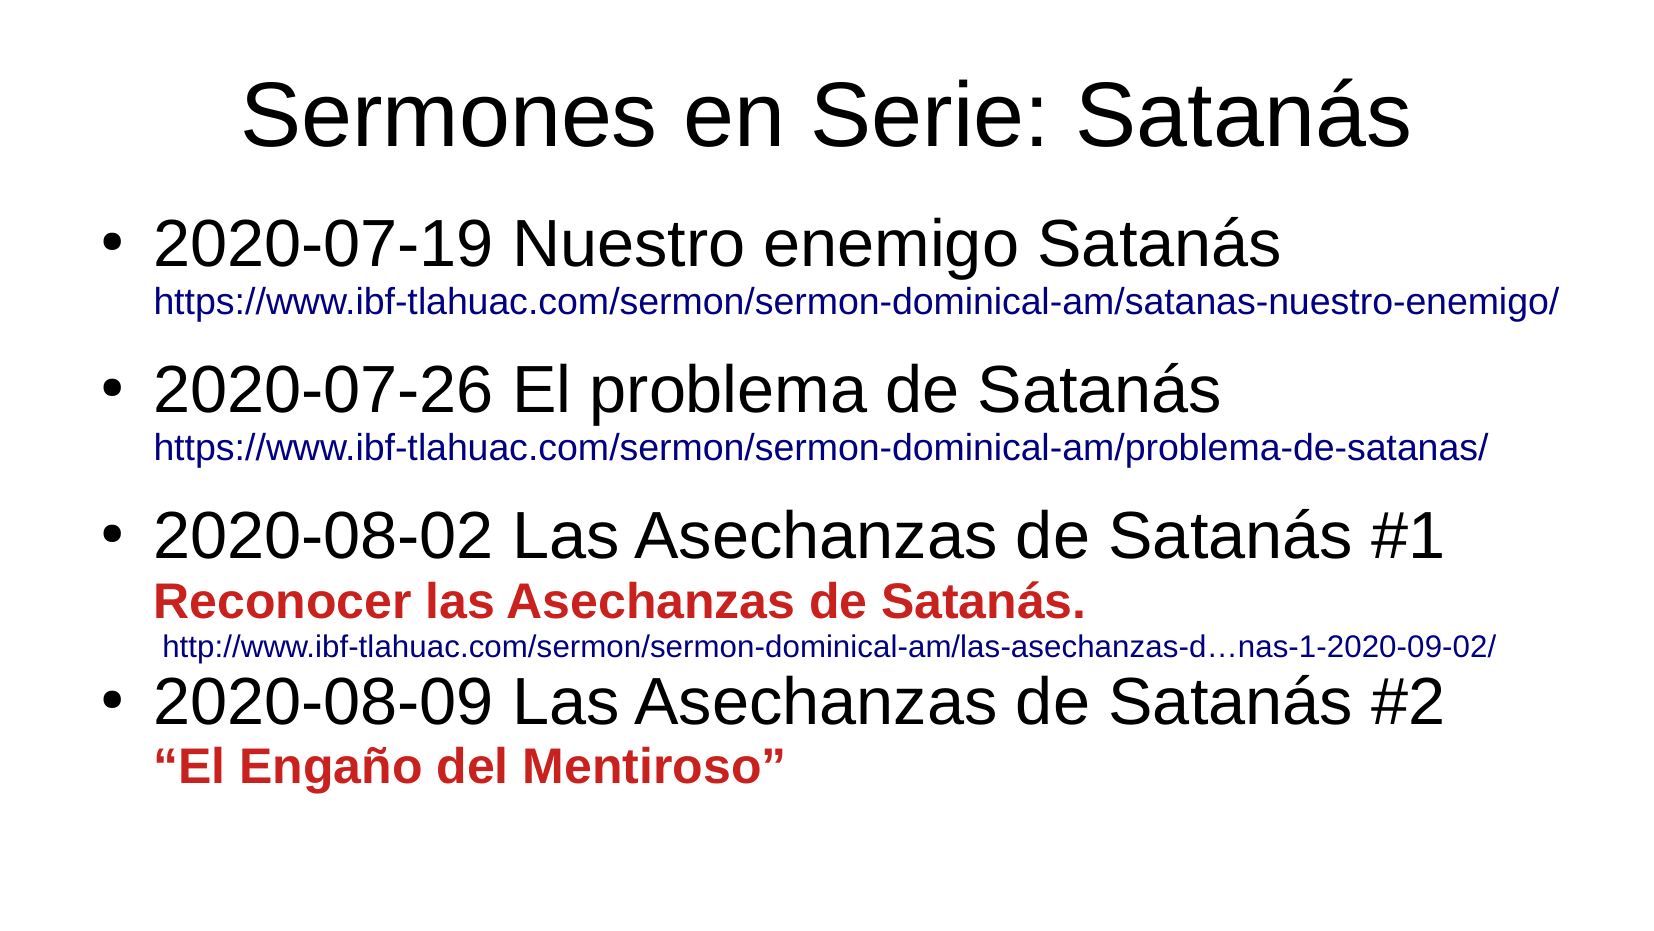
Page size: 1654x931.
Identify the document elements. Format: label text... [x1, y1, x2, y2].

list 2020-07-19 Nuestro enemigo Satanás https://www.ibf-tlahuac.com/sermon/sermon-dominical-am/satanas-nuestro-enemigo/ 2020-07-26 El problema de Satanás https://www.ibf-tlahuac.com/sermon/sermon-dominical-am/problema-de-satanas/ 2020-08-02 Las Asechanzas de Satanás #1 Reconocer las Asechanzas de Satanás. http://www.ibf-tlahuac.com/sermon/sermon-dominical-am/las-asechanzas-d…nas-1-2020-09-02/ ‎ 2020-08-09 Las Asechanzas de Satanás #2 “El Engaño del Mentiroso” [82, 205, 1571, 883]
title Sermones en Serie: Satanás [82, 37, 1571, 193]
